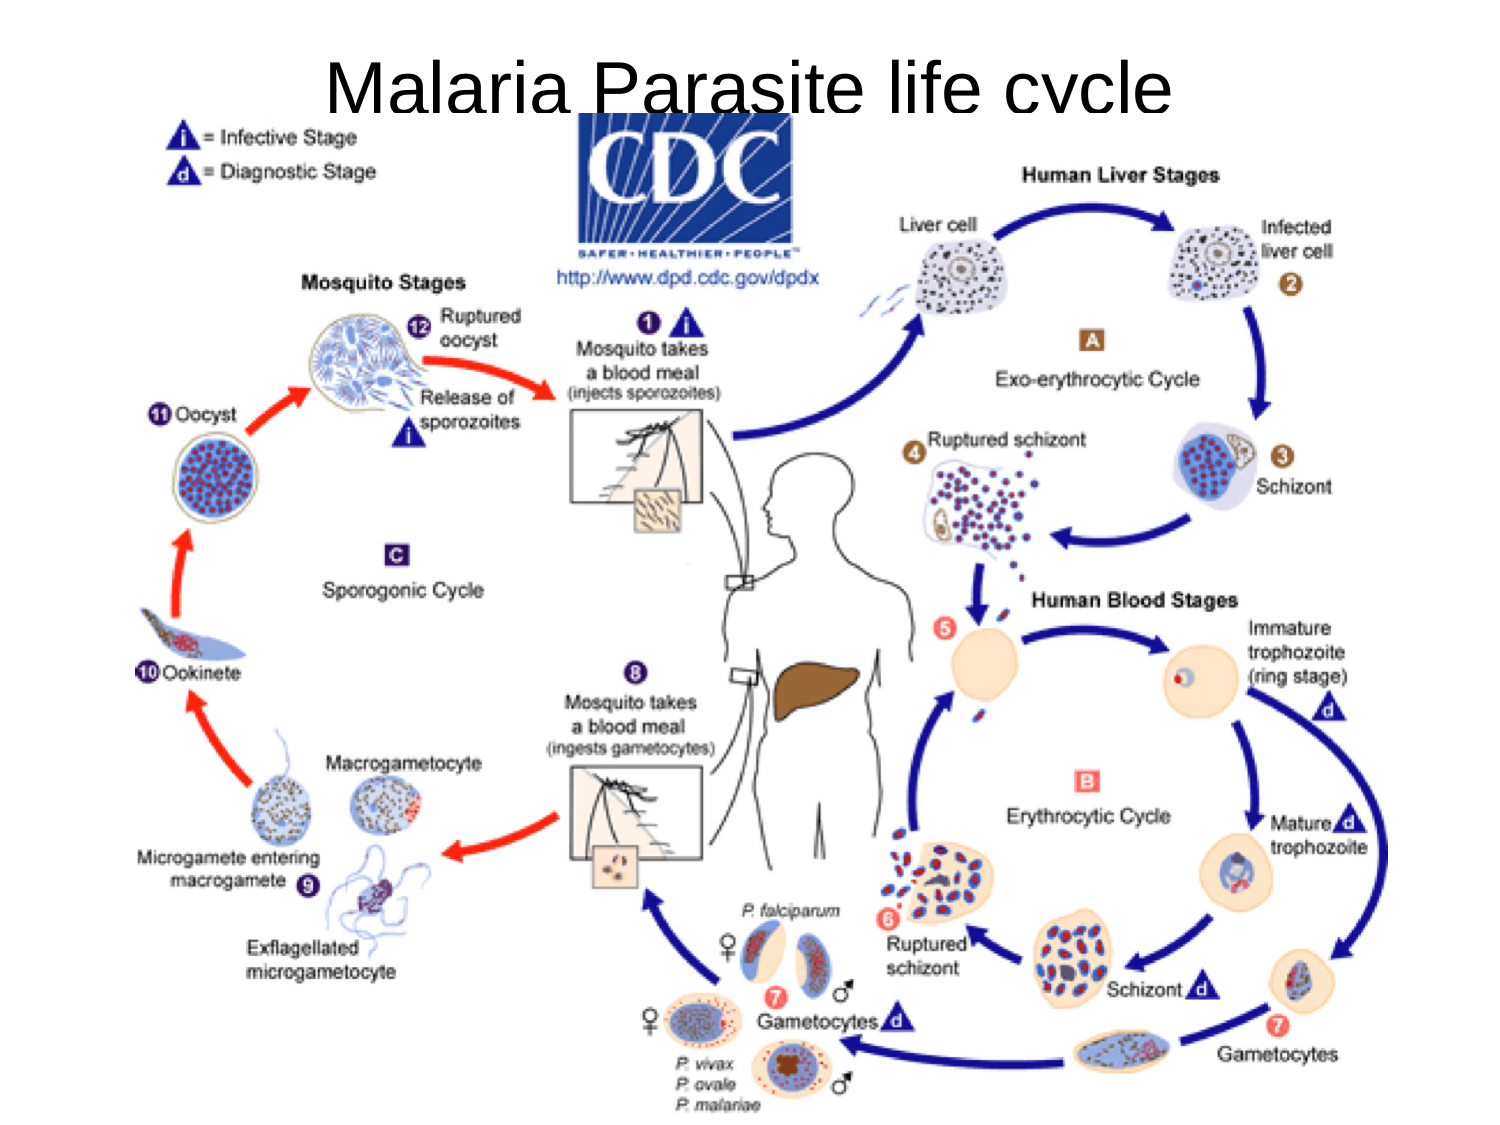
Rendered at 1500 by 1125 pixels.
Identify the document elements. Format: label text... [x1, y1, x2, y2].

title Malaria Parasite life cycle [75, 30, 1426, 138]
picture [135, 113, 1388, 1117]
